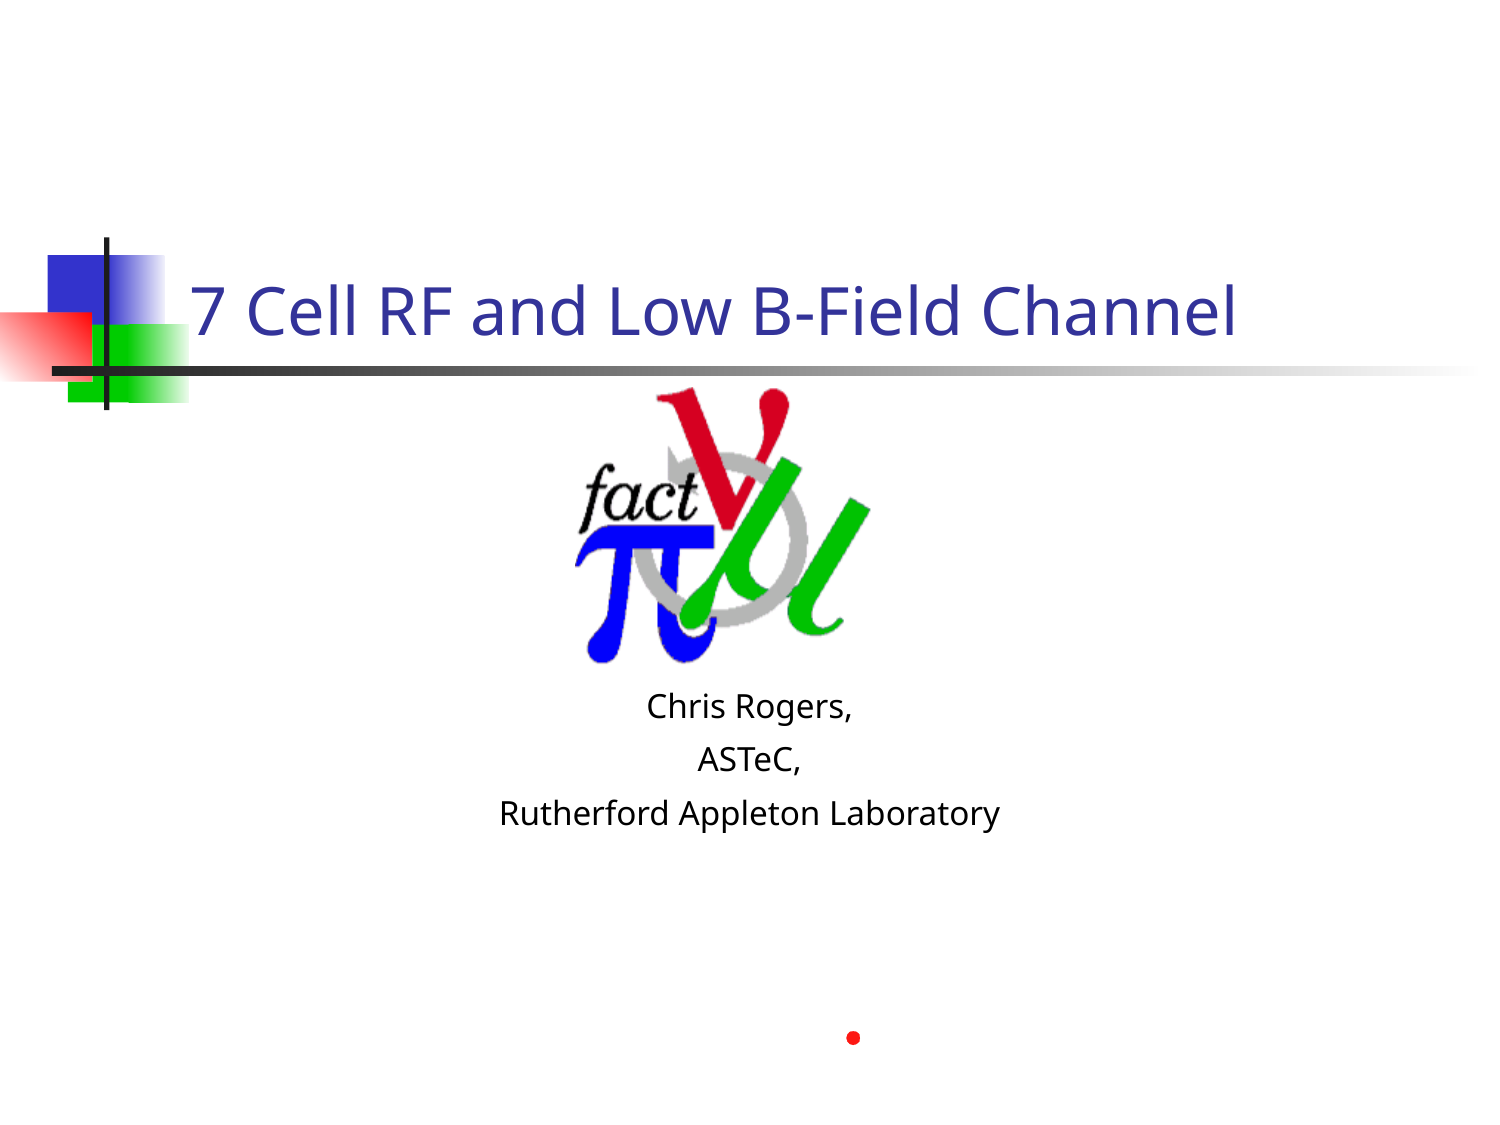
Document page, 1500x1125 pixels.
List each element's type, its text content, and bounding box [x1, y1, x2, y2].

picture [575, 387, 872, 674]
picture [662, 962, 870, 1081]
title 7 Cell RF and Low B-Field Channel [174, 159, 1450, 363]
subtitle Chris Rogers, ASTeC, Rutherford Appleton Laboratory [225, 674, 1276, 925]
